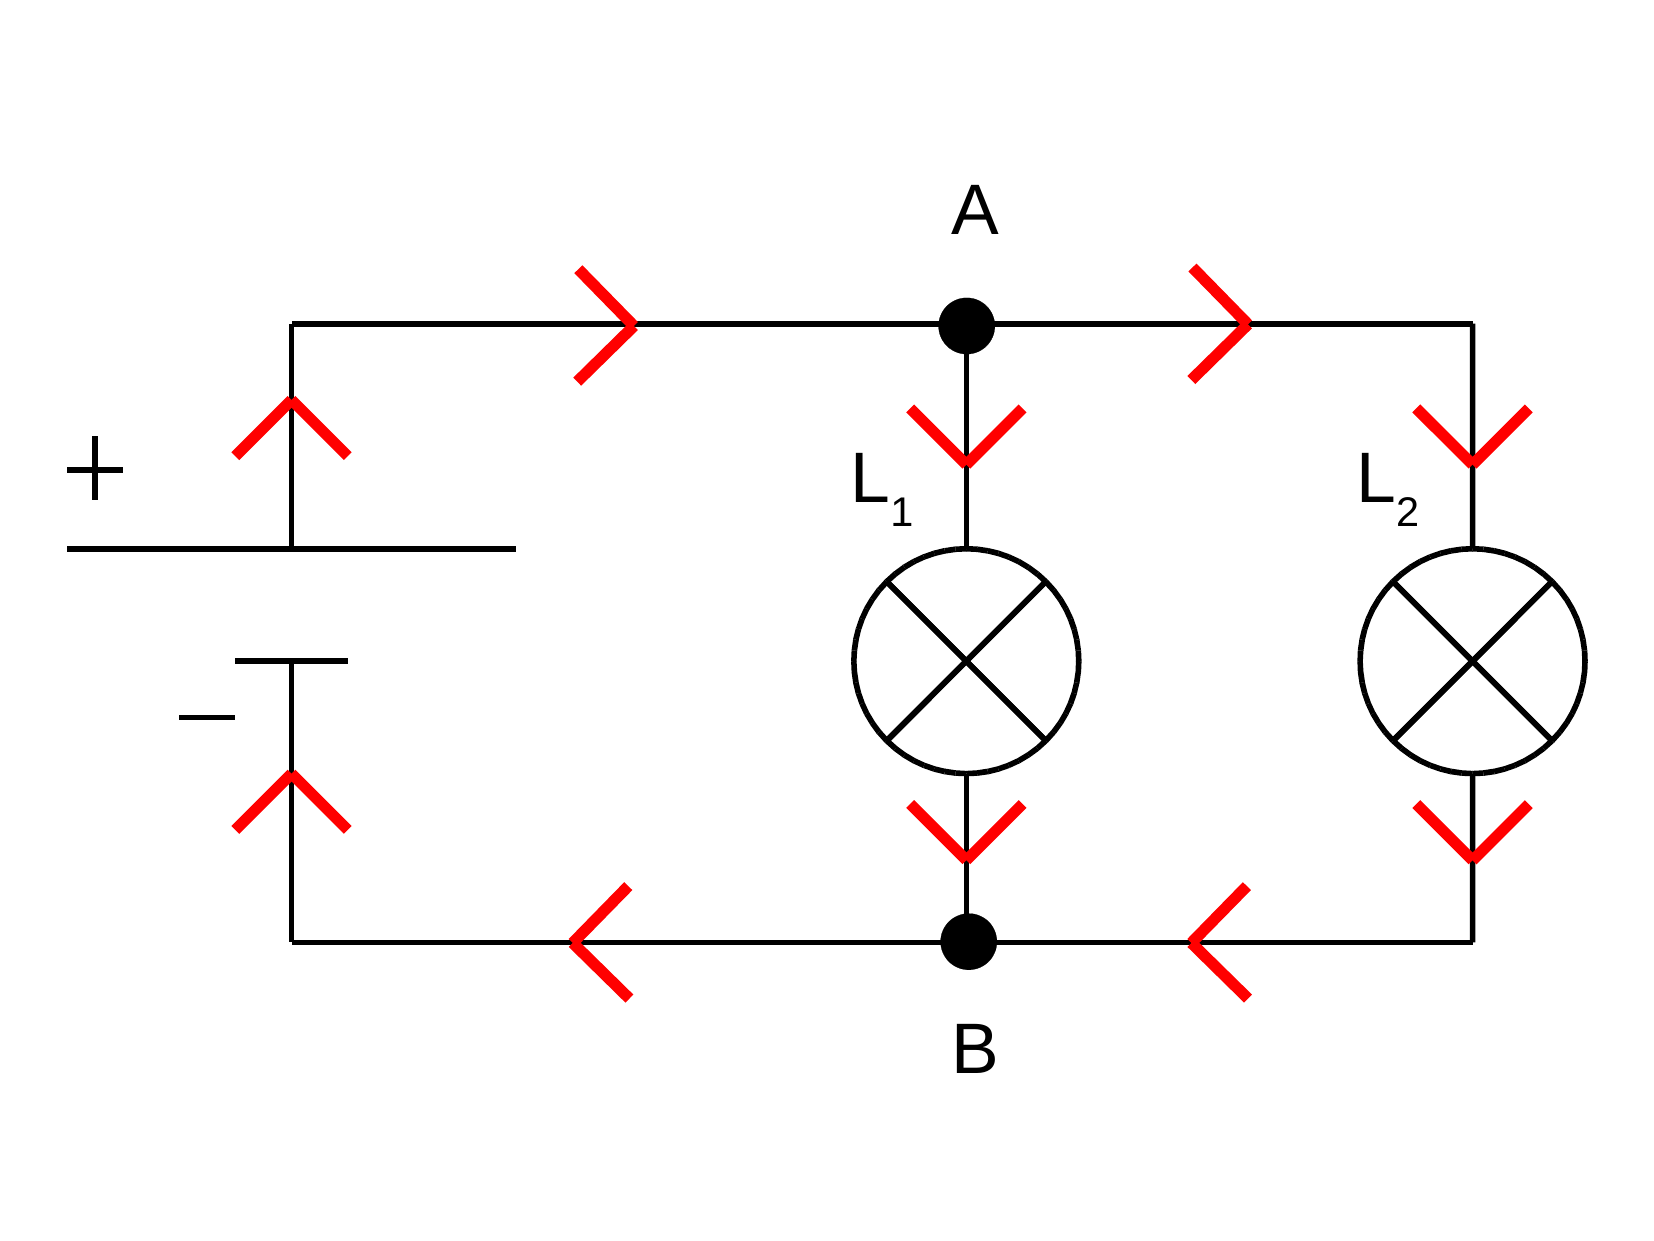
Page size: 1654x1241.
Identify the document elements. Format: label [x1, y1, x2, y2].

picture [60, 155, 1595, 1115]
